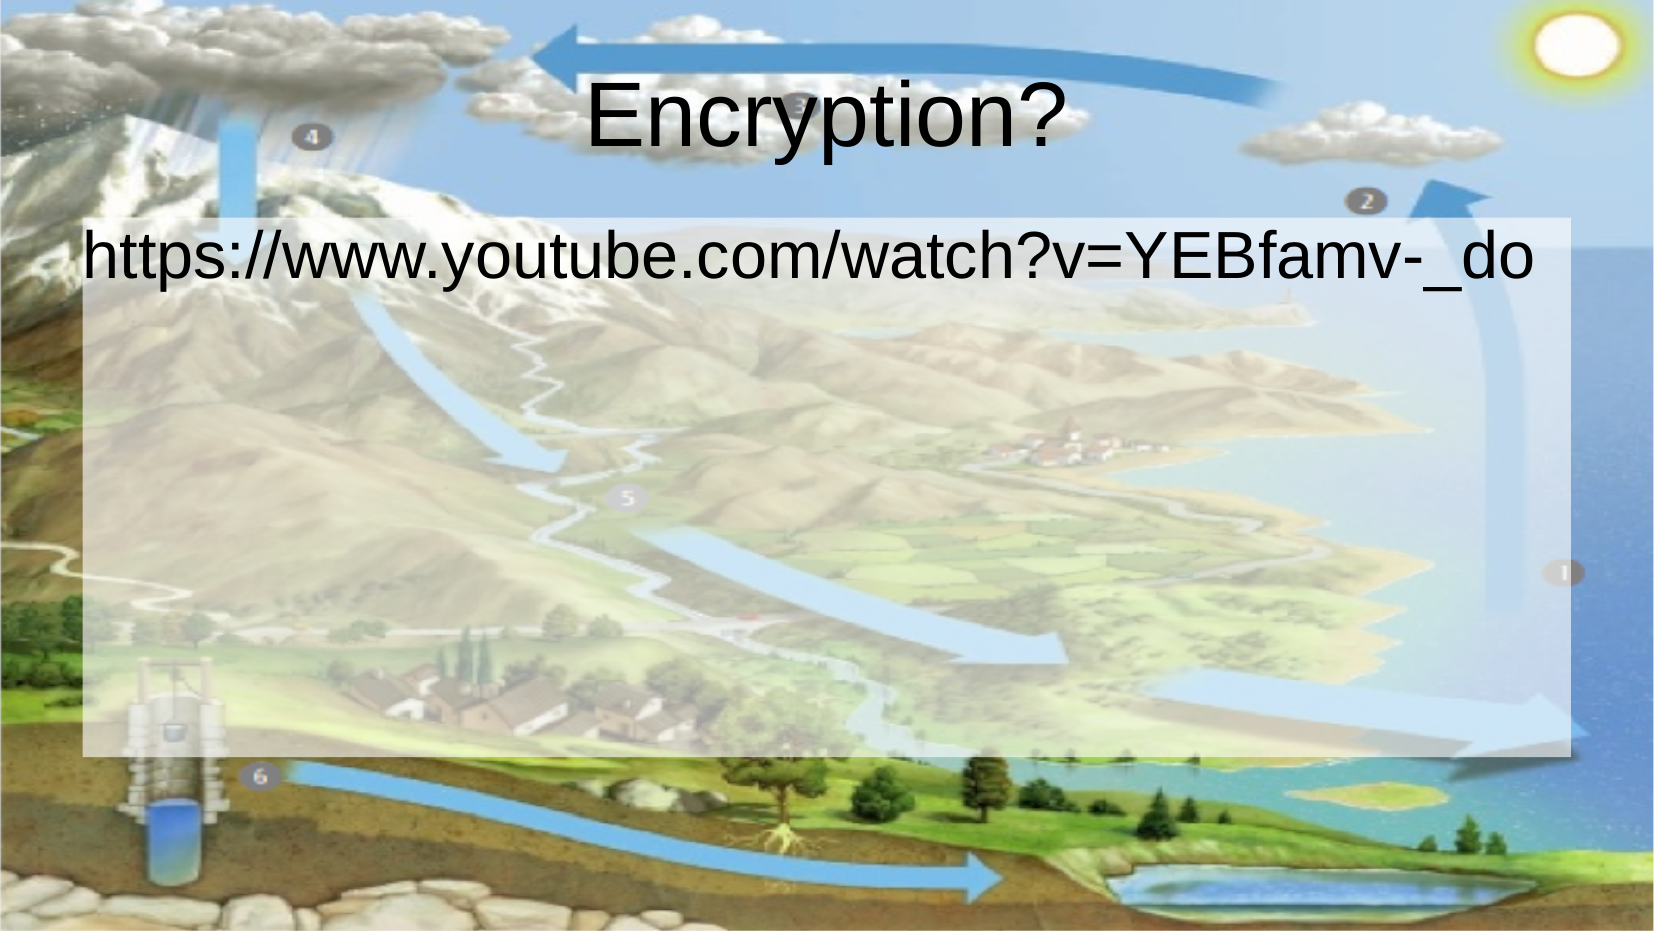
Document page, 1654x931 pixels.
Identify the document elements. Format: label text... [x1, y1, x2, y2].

title Encryption? [82, 37, 1571, 193]
picture [0, 0, 1654, 931]
text_box [336, 289, 1233, 865]
list https://www.youtube.com/watch?v=YEBfamv-_do [82, 217, 1571, 758]
